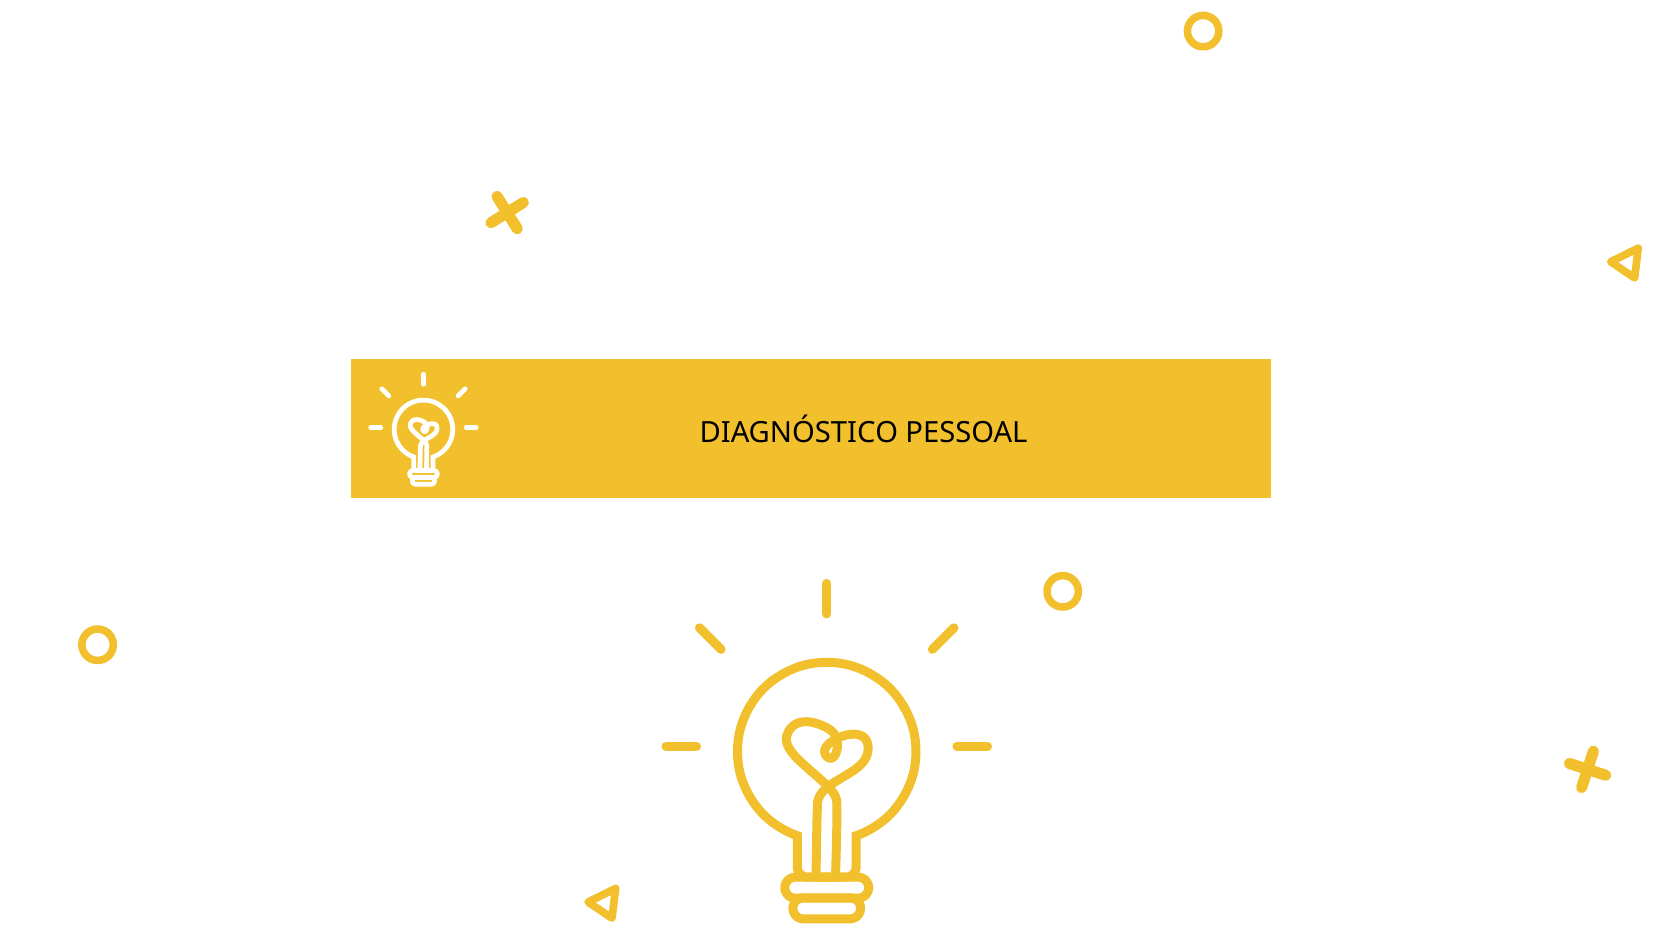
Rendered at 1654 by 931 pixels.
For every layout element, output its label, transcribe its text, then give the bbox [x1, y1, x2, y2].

text_box DIAGNÓSTICO PESSOAL [487, 339, 1241, 523]
